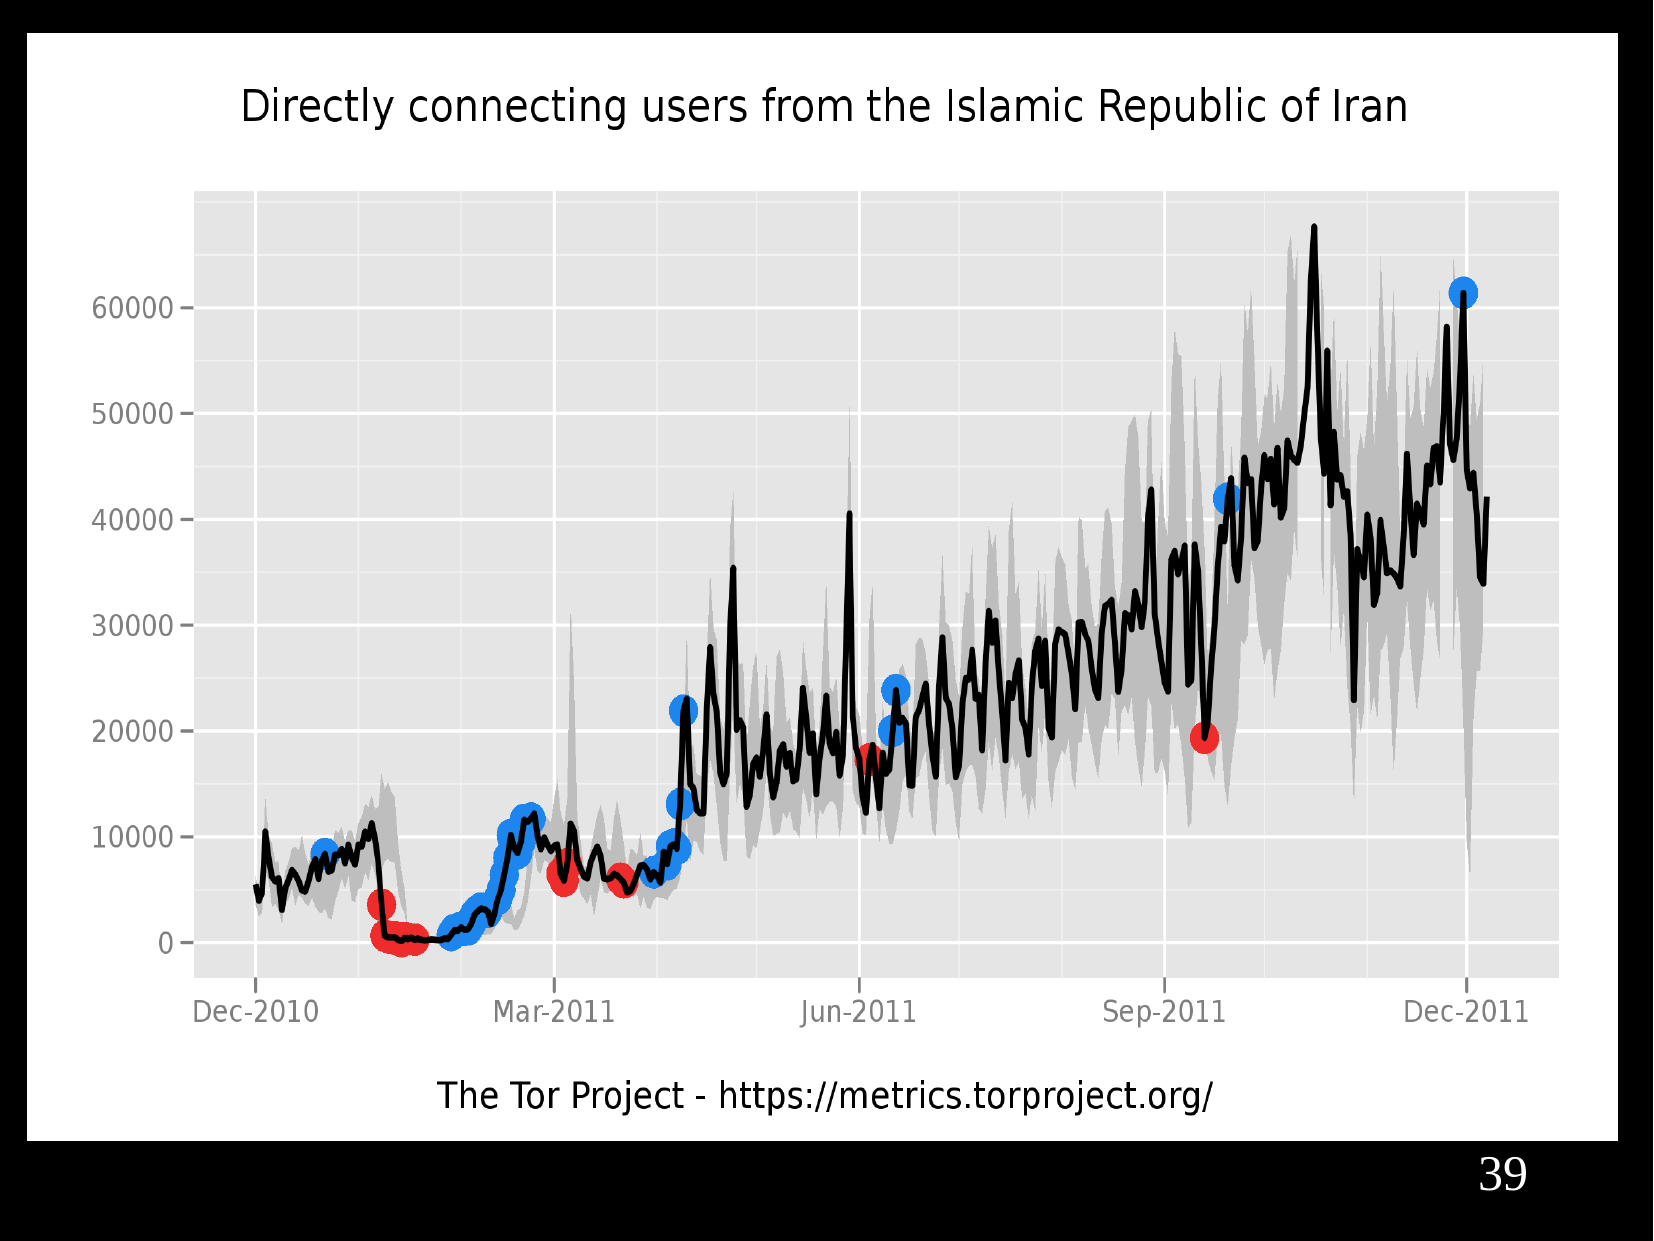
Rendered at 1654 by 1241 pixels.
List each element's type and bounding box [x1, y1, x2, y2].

picture [27, 33, 1618, 1141]
